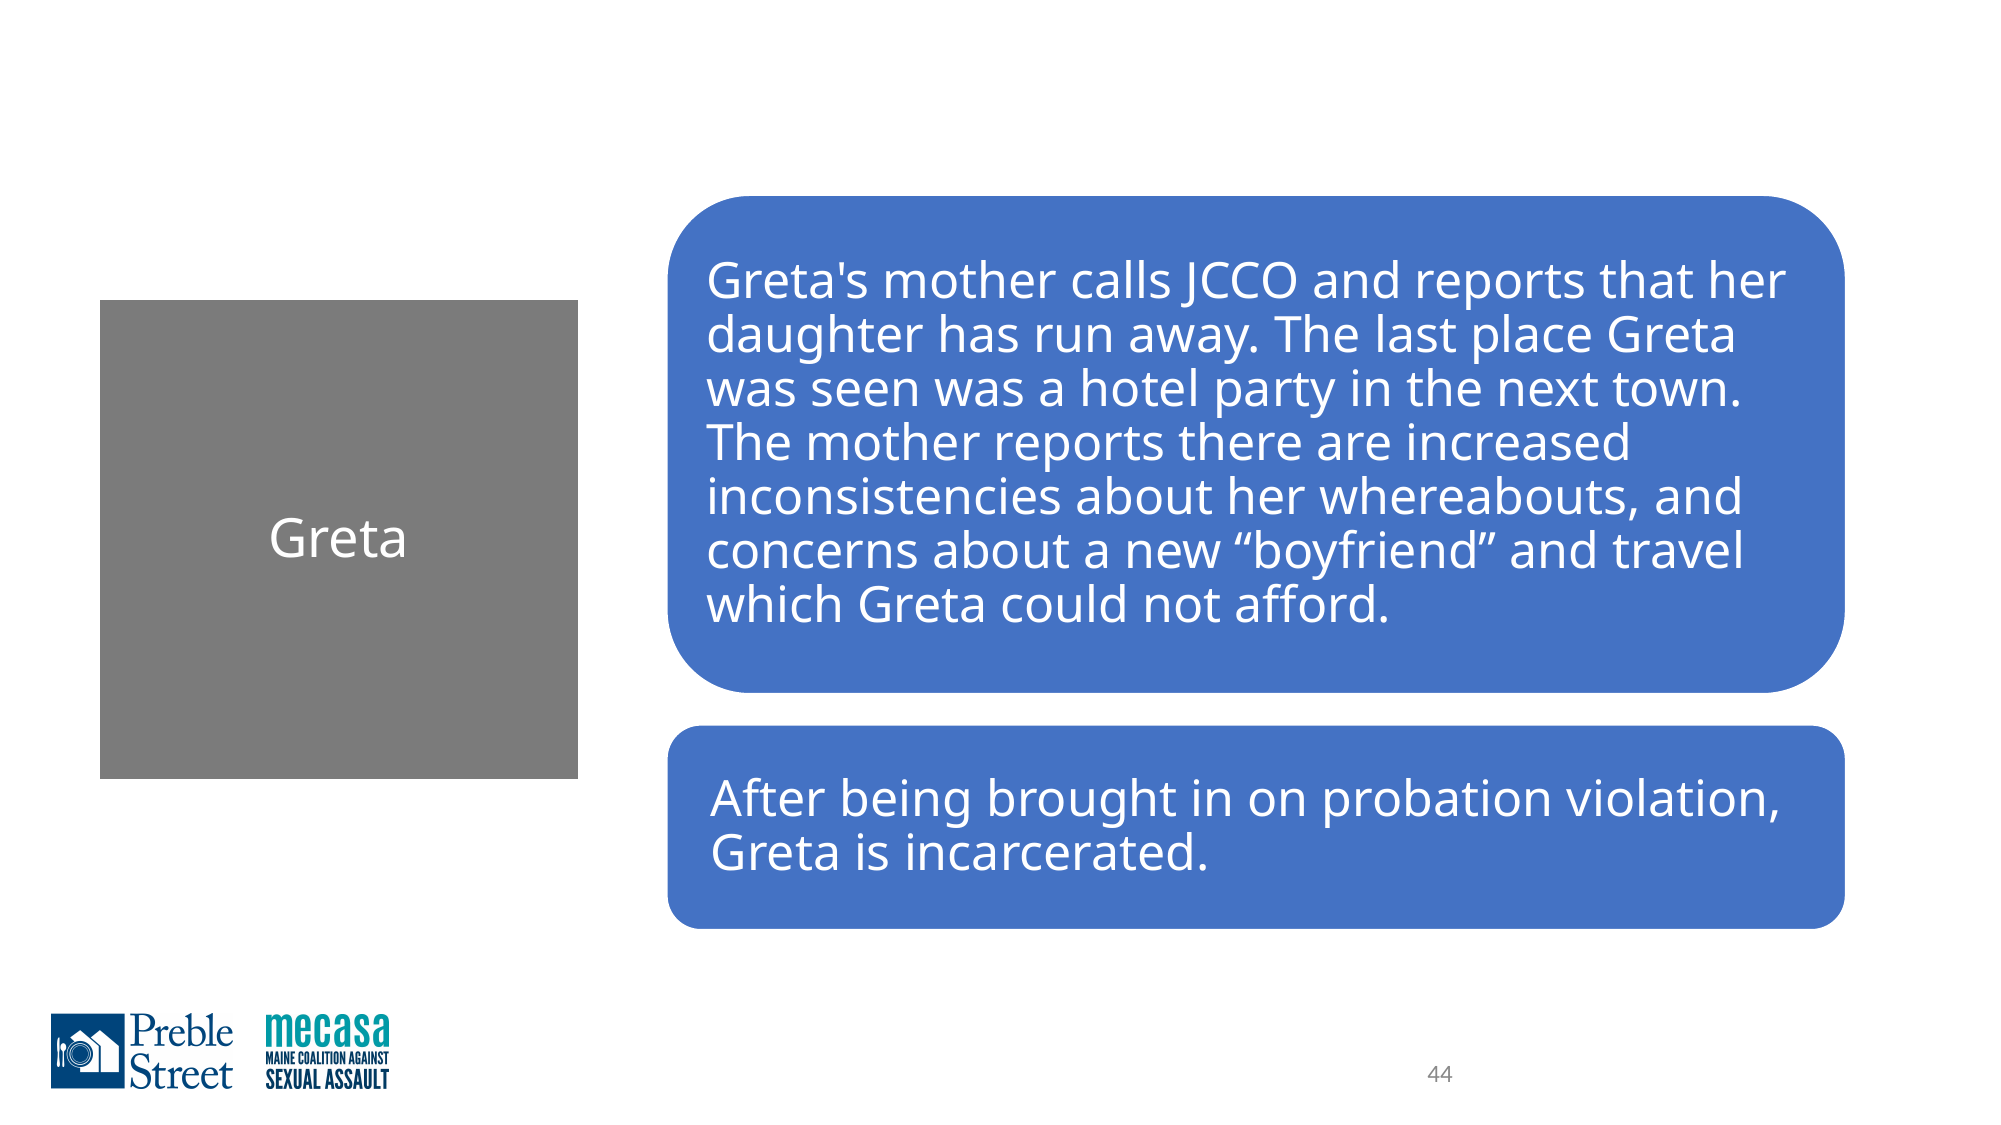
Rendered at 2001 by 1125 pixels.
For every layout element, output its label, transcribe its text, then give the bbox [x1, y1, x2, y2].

text_box Greta's mother calls JCCO and reports that her daughter has run away. The last place Greta was seen was a hotel party in the next town. The mother reports there are increased inconsistencies about her whereabouts, and concerns about a new “boyfriend” and travel which Greta could not afford. [666, 194, 1846, 695]
text_box After being brought in on probation violation, Greta is incarcerated. [666, 724, 1846, 931]
title Greta [113, 314, 564, 765]
slide_number 44 [1412, 1042, 1863, 1103]
